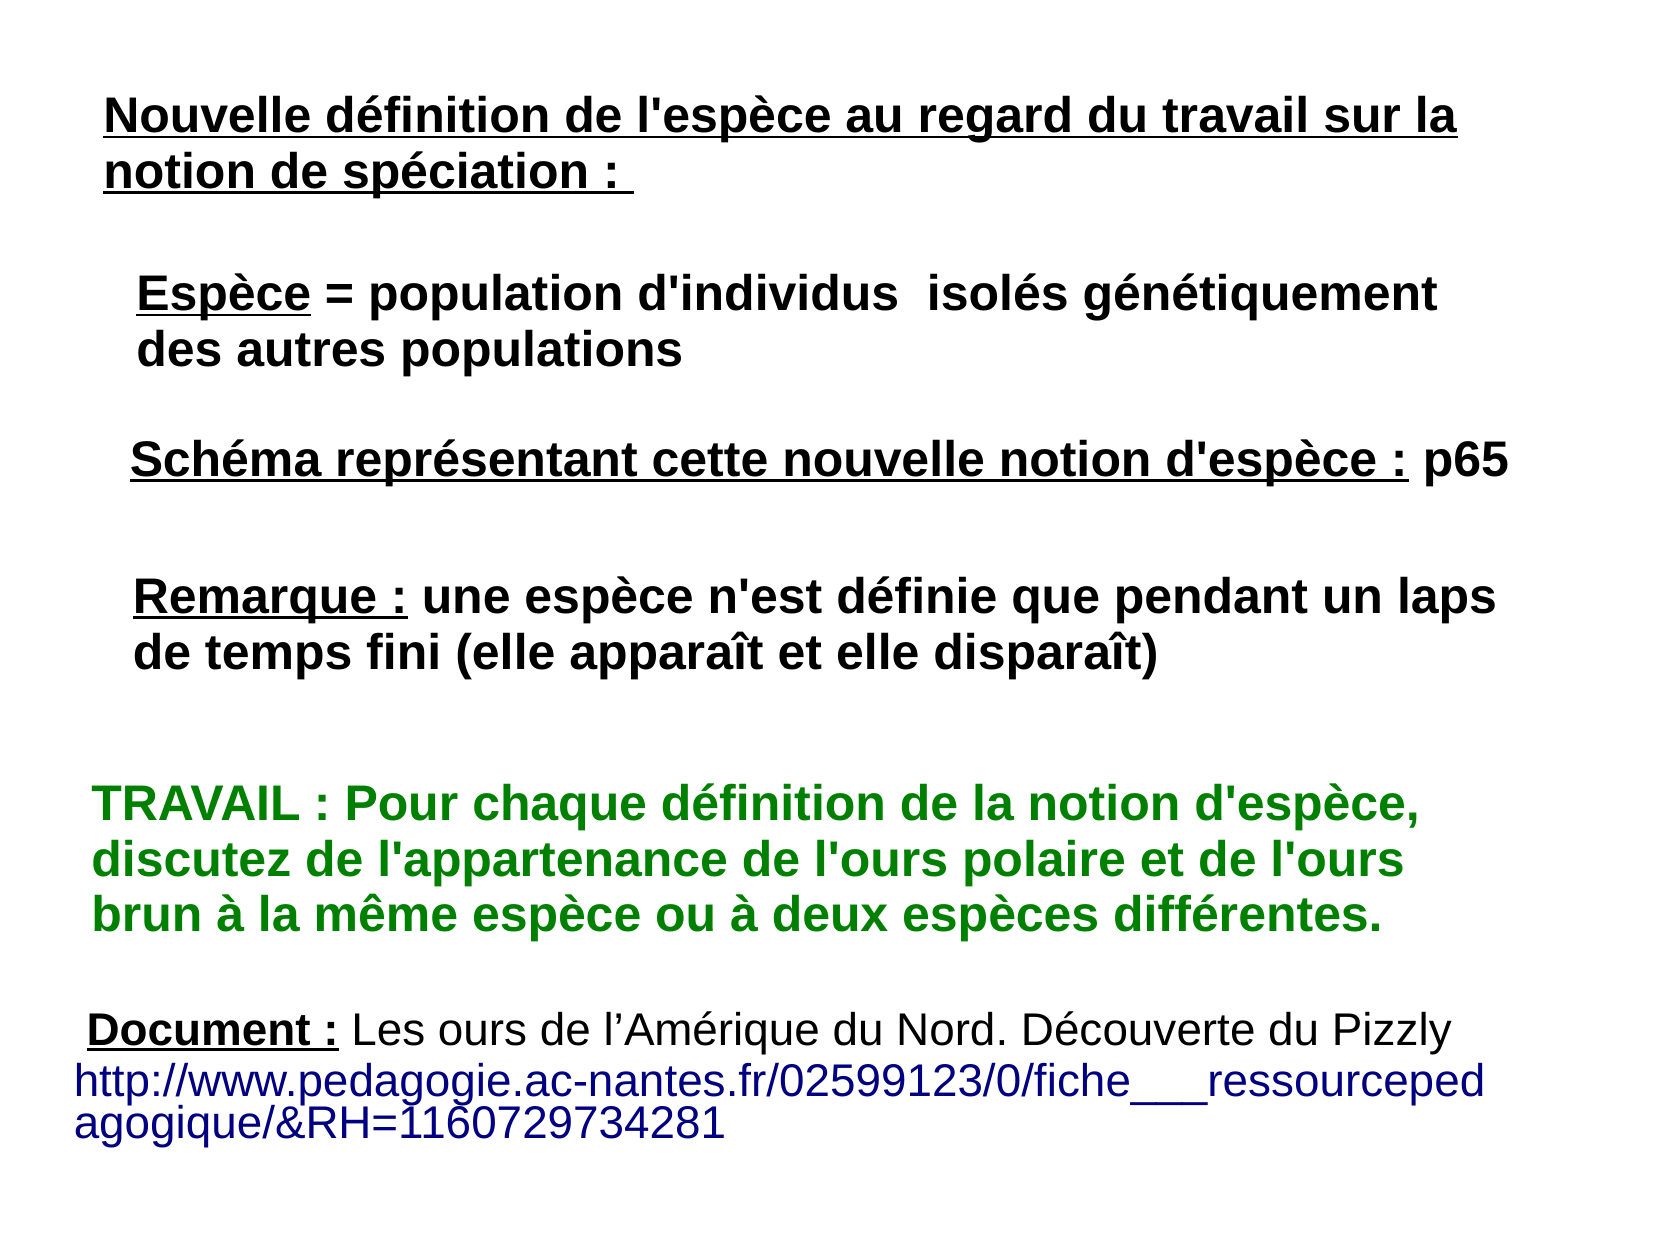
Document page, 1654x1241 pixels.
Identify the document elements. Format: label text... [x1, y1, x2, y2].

text_box Espèce = population d'individus isolés génétiquement des autres populations [121, 258, 1539, 388]
text_box Document : Les ours de l’Amérique du Nord. Découverte du Pizzly http://www.pedagogie.ac-nantes.fr/02599123/0/fiche___ressourcepedagogique/&RH=1160729734281 [59, 996, 1506, 1116]
text_box TRAVAIL : Pour chaque définition de la notion d'espèce, discutez de l'appartenance de l'ours polaire et de l'ours brun à la même espèce ou à deux espèces différentes. [76, 767, 1495, 954]
text_box Nouvelle définition de l'espèce au regard du travail sur la notion de spéciation : [88, 80, 1506, 209]
text_box Remarque : une espèce n'est définie que pendant un laps de temps fini (elle apparaît et elle disparaît) [118, 561, 1536, 690]
text_box Schéma représentant cette nouvelle notion d'espèce : p65 [115, 423, 1533, 519]
